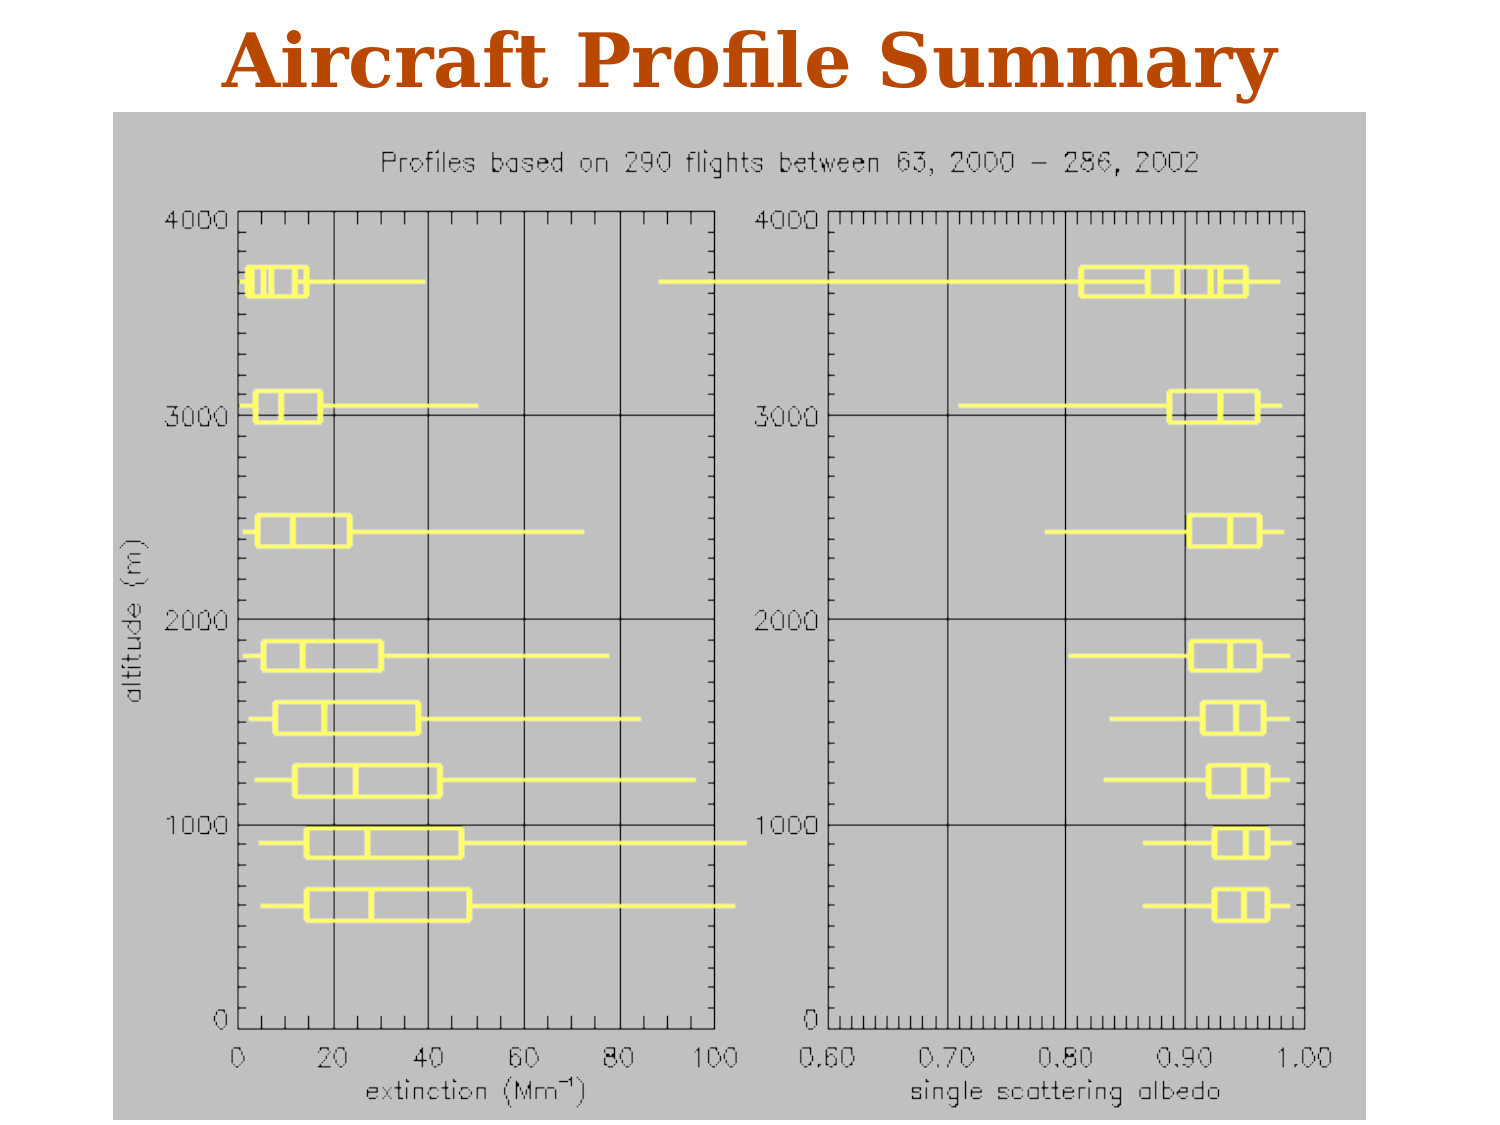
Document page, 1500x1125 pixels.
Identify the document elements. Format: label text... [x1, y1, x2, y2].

picture [112, 112, 1367, 1121]
title Aircraft Profile Summary [0, 0, 1500, 125]
